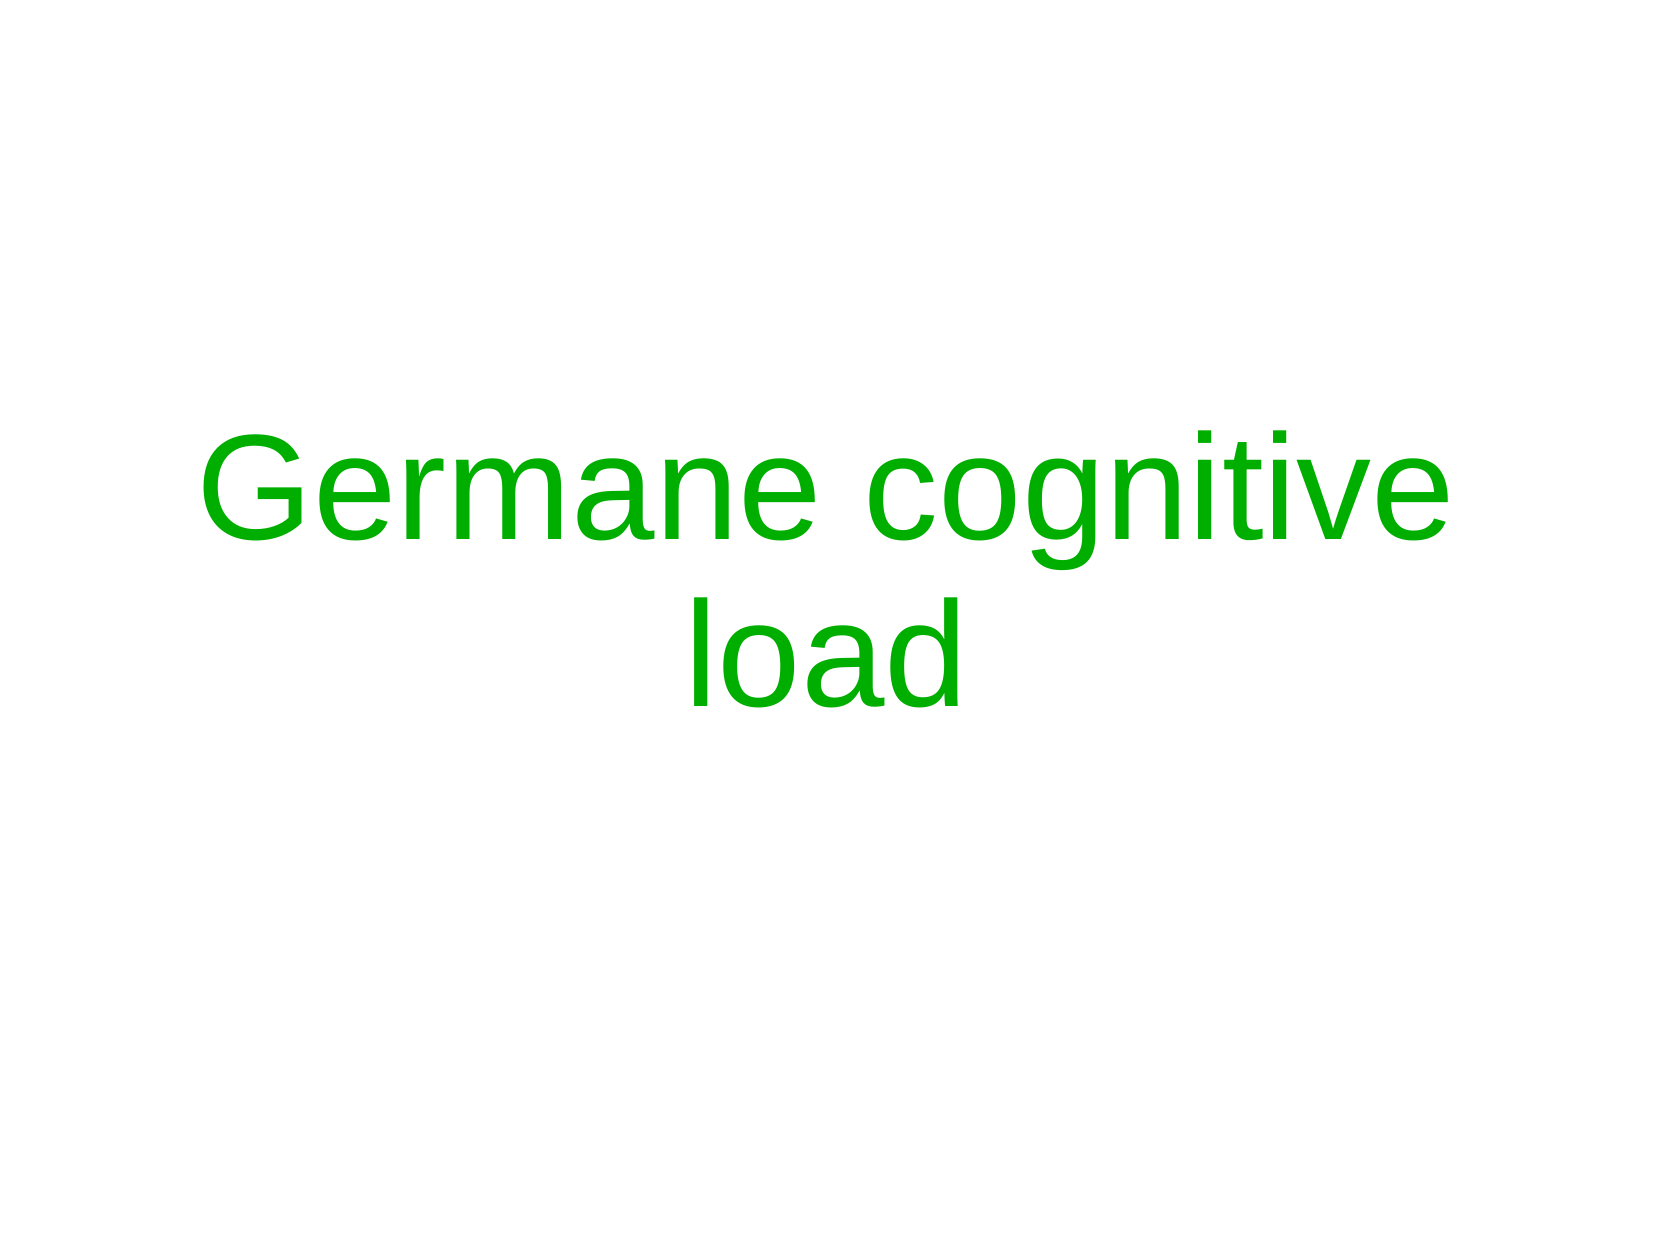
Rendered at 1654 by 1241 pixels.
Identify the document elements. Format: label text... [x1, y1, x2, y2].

title Germane cognitive load [82, 49, 1571, 1093]
